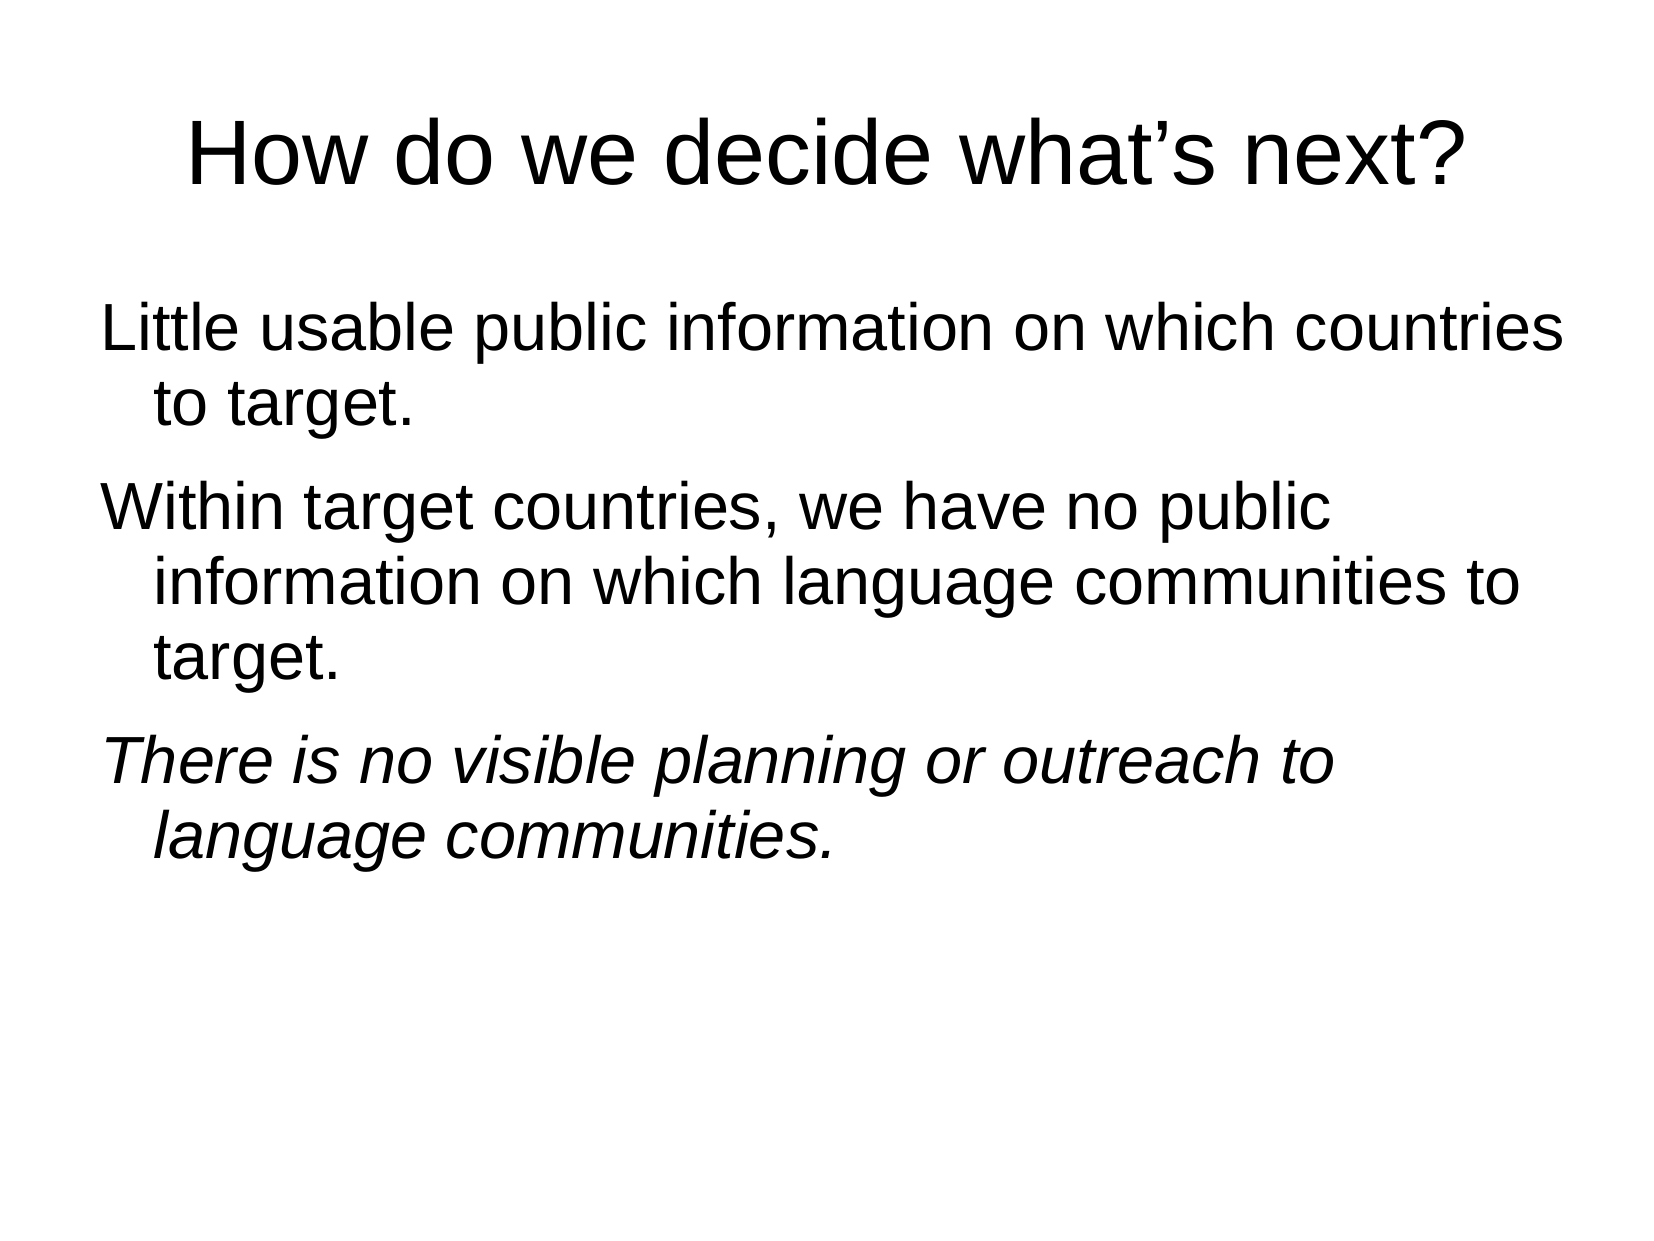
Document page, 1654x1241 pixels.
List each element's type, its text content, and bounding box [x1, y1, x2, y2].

title How do we decide what’s next? [82, 56, 1571, 250]
list Little usable public information on which countries to target. Within target countries, we have no public information on which language communities to target. There is no visible planning or outreach to language communities. [82, 290, 1571, 1094]
